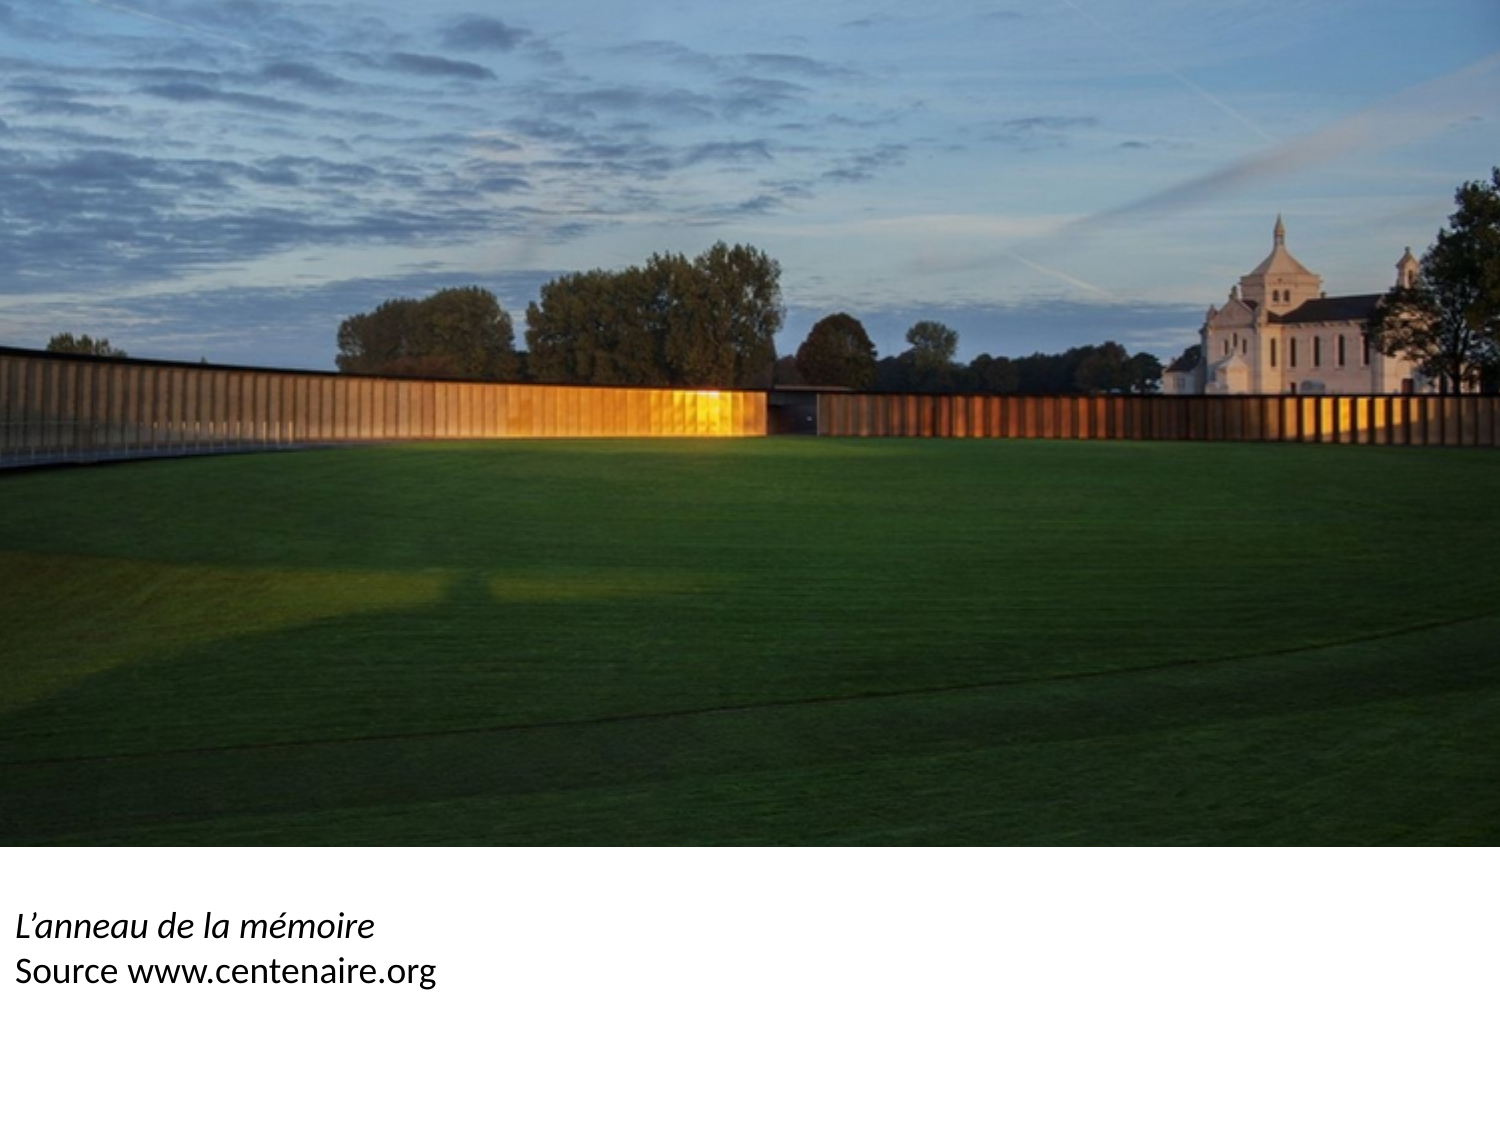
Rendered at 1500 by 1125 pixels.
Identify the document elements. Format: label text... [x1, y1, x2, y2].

text_box L’anneau de la mémoire Source www.centenaire.org [0, 893, 1394, 1091]
picture [0, 0, 1500, 847]
